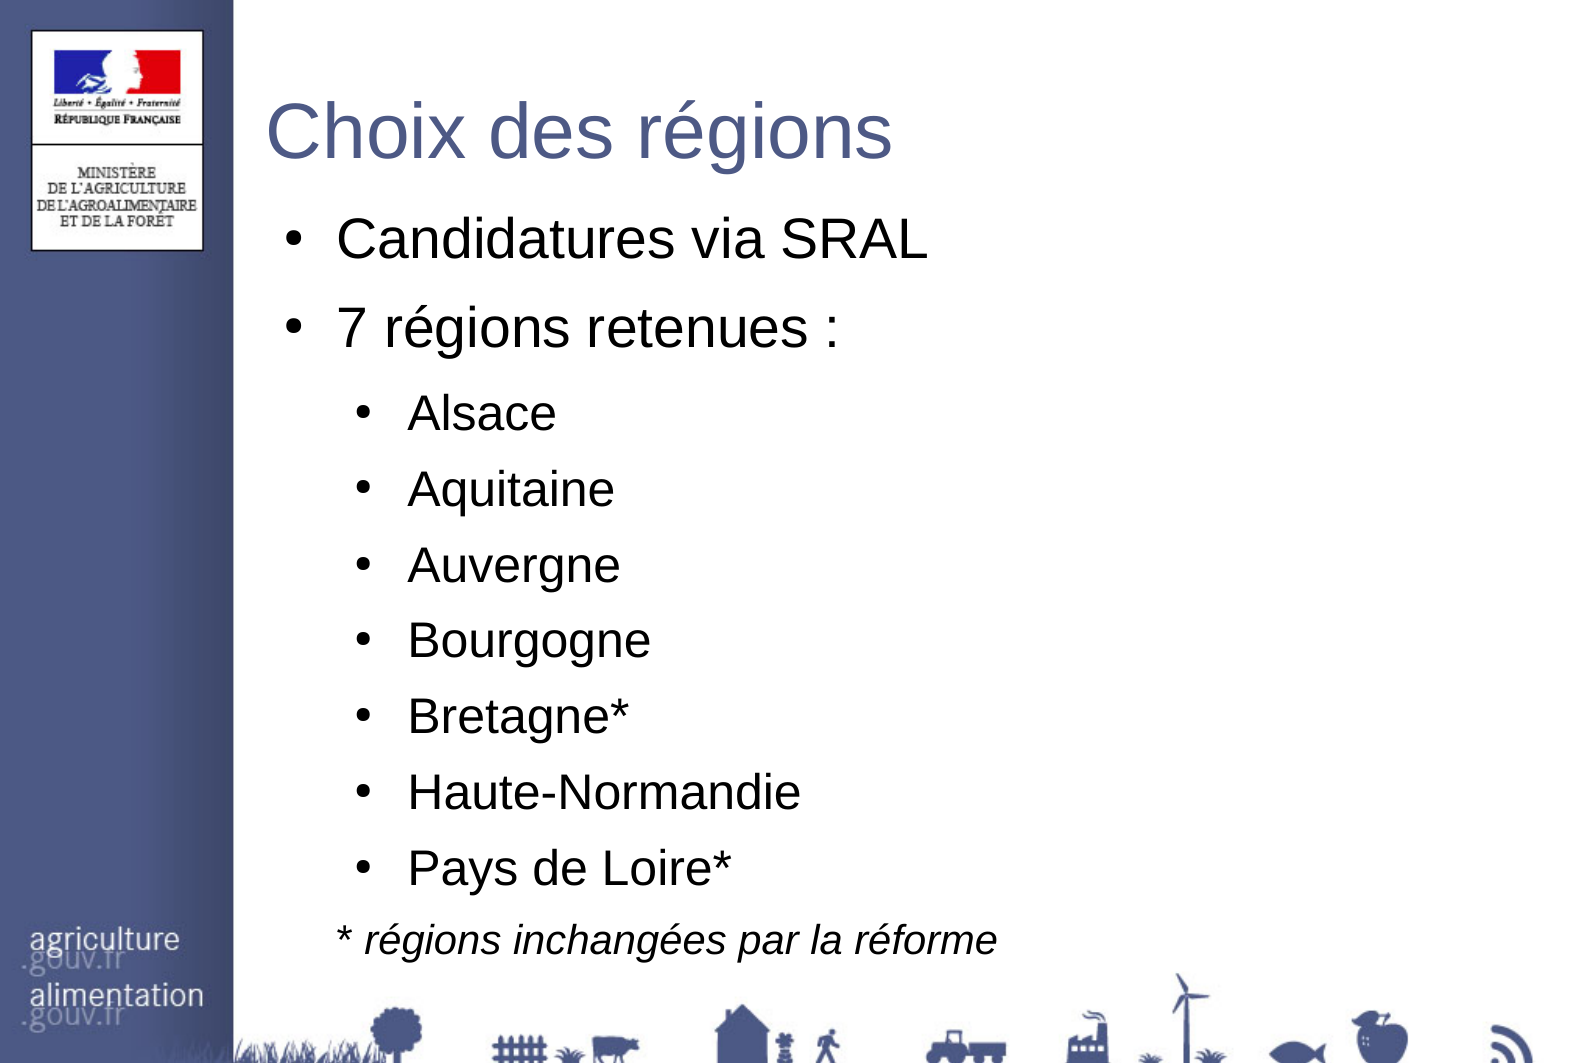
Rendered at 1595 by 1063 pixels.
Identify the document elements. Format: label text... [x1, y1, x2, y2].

picture [0, 0, 1595, 1063]
list Candidatures via SRAL 7 régions retenues : Alsace Aquitaine Auvergne Bourgogne Bretagne* Haute-Normandie Pays de Loire* * régions inchangées par la réforme [265, 207, 1536, 963]
title Choix des régions [265, 42, 1536, 207]
